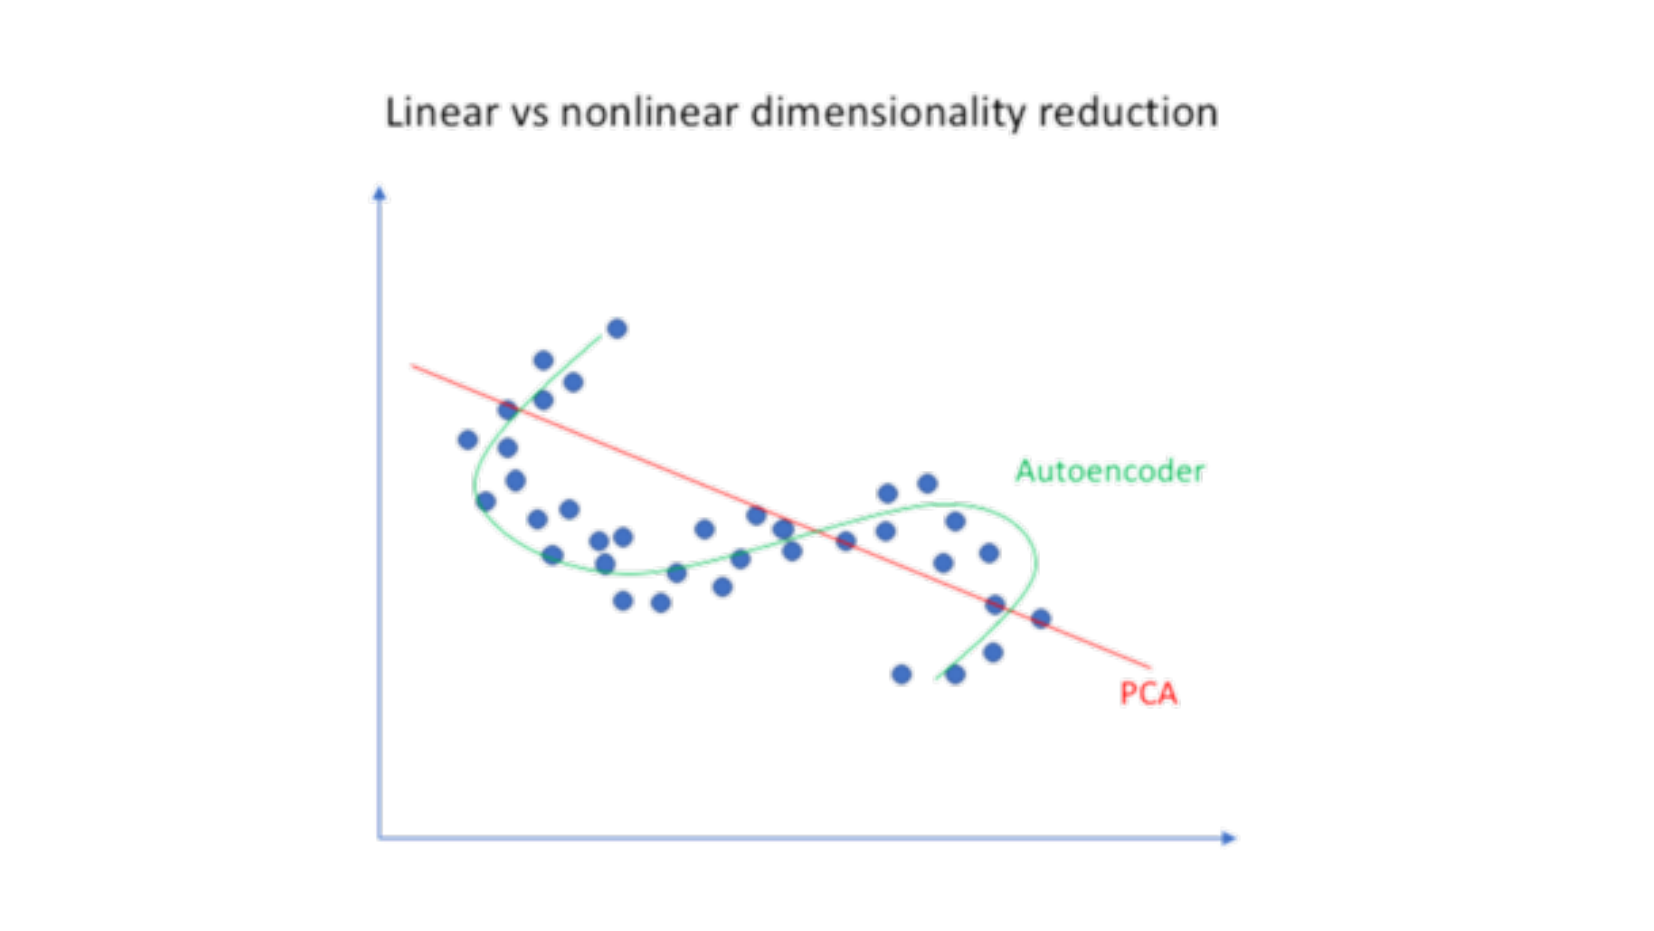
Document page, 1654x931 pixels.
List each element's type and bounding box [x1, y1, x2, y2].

picture [337, 63, 1276, 877]
